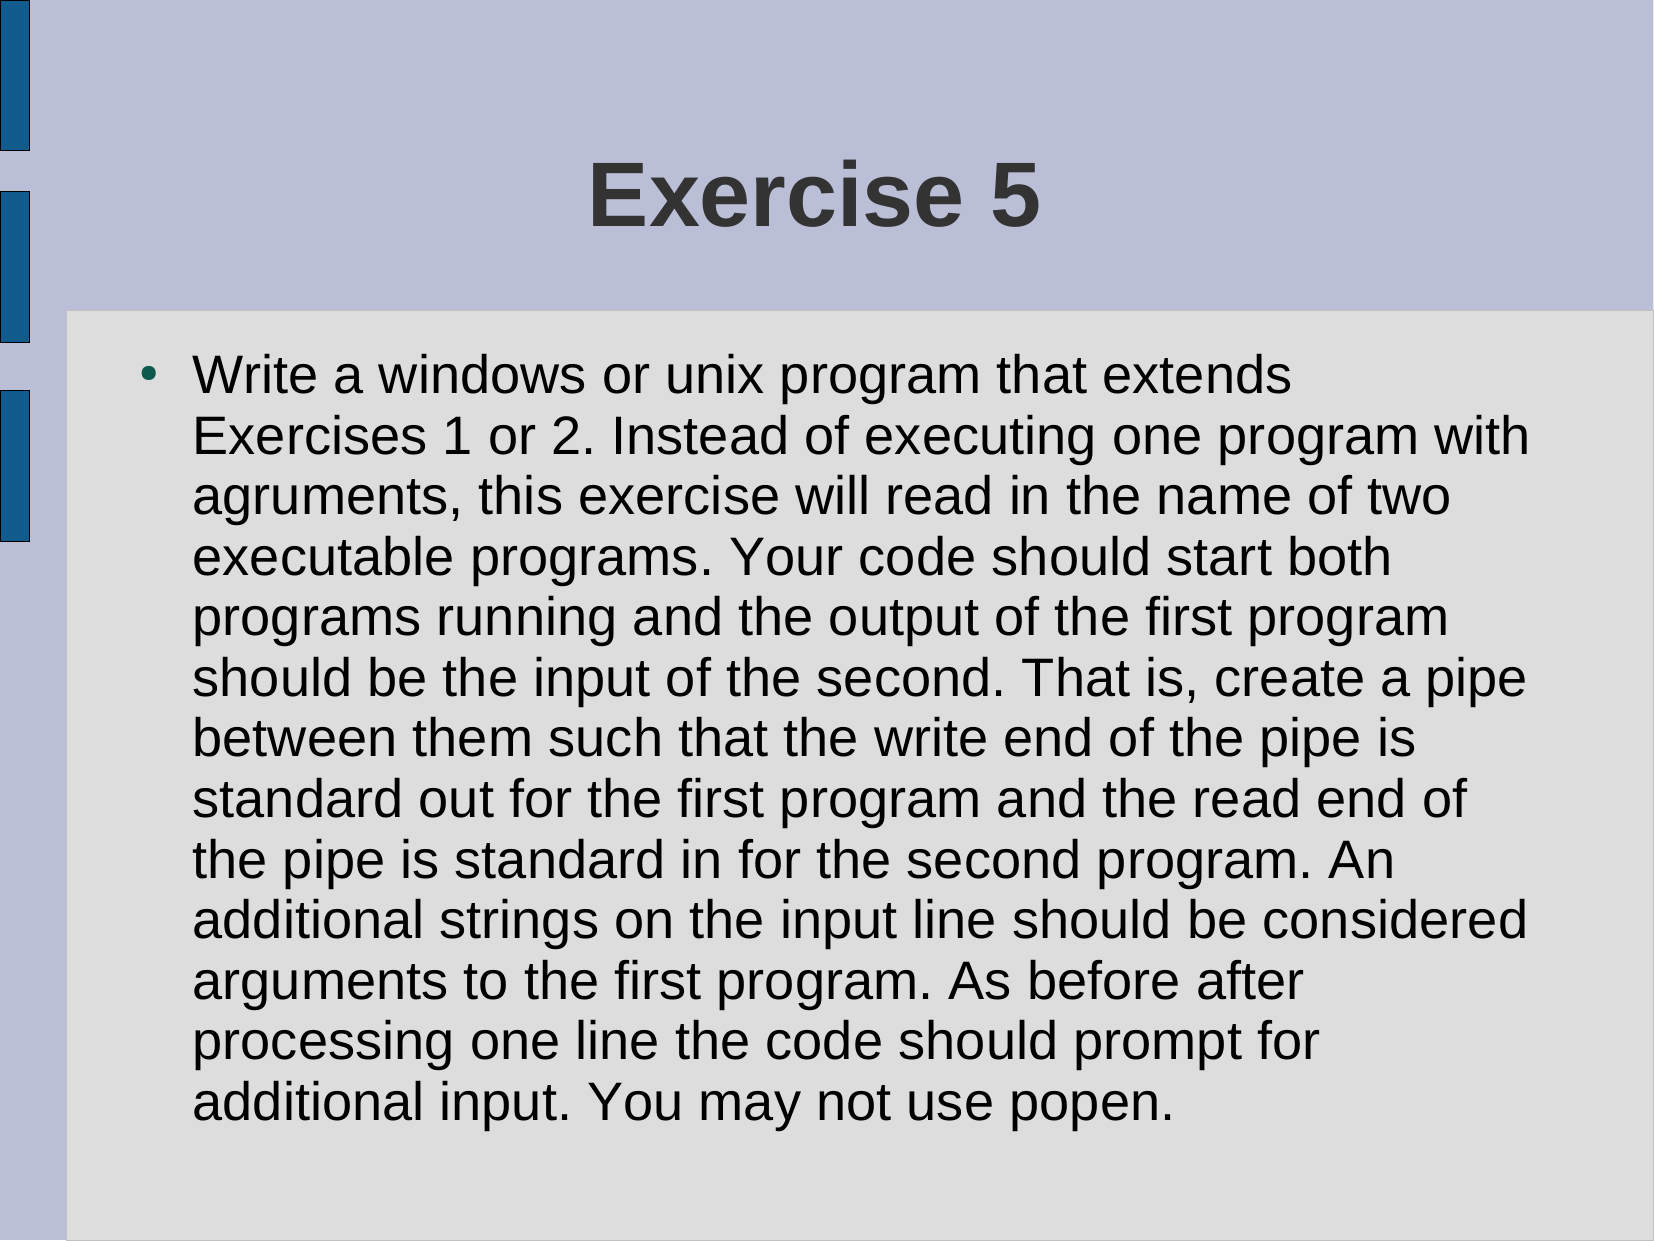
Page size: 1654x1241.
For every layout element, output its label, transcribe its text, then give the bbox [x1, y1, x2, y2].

list Write a windows or unix program that extends Exercises 1 or 2. Instead of executing one program with agruments, this exercise will read in the name of two executable programs. Your code should start both programs running and the output of the first program should be the input of the second. That is, create a pipe between them such that the write end of the pipe is standard out for the first program and the read end of the pipe is standard in for the second program. An additional strings on the input line should be considered arguments to the first program. As before after processing one line the code should prompt for additional input. You may not use popen. [121, 344, 1534, 1175]
title Exercise 5 [121, 91, 1534, 299]
